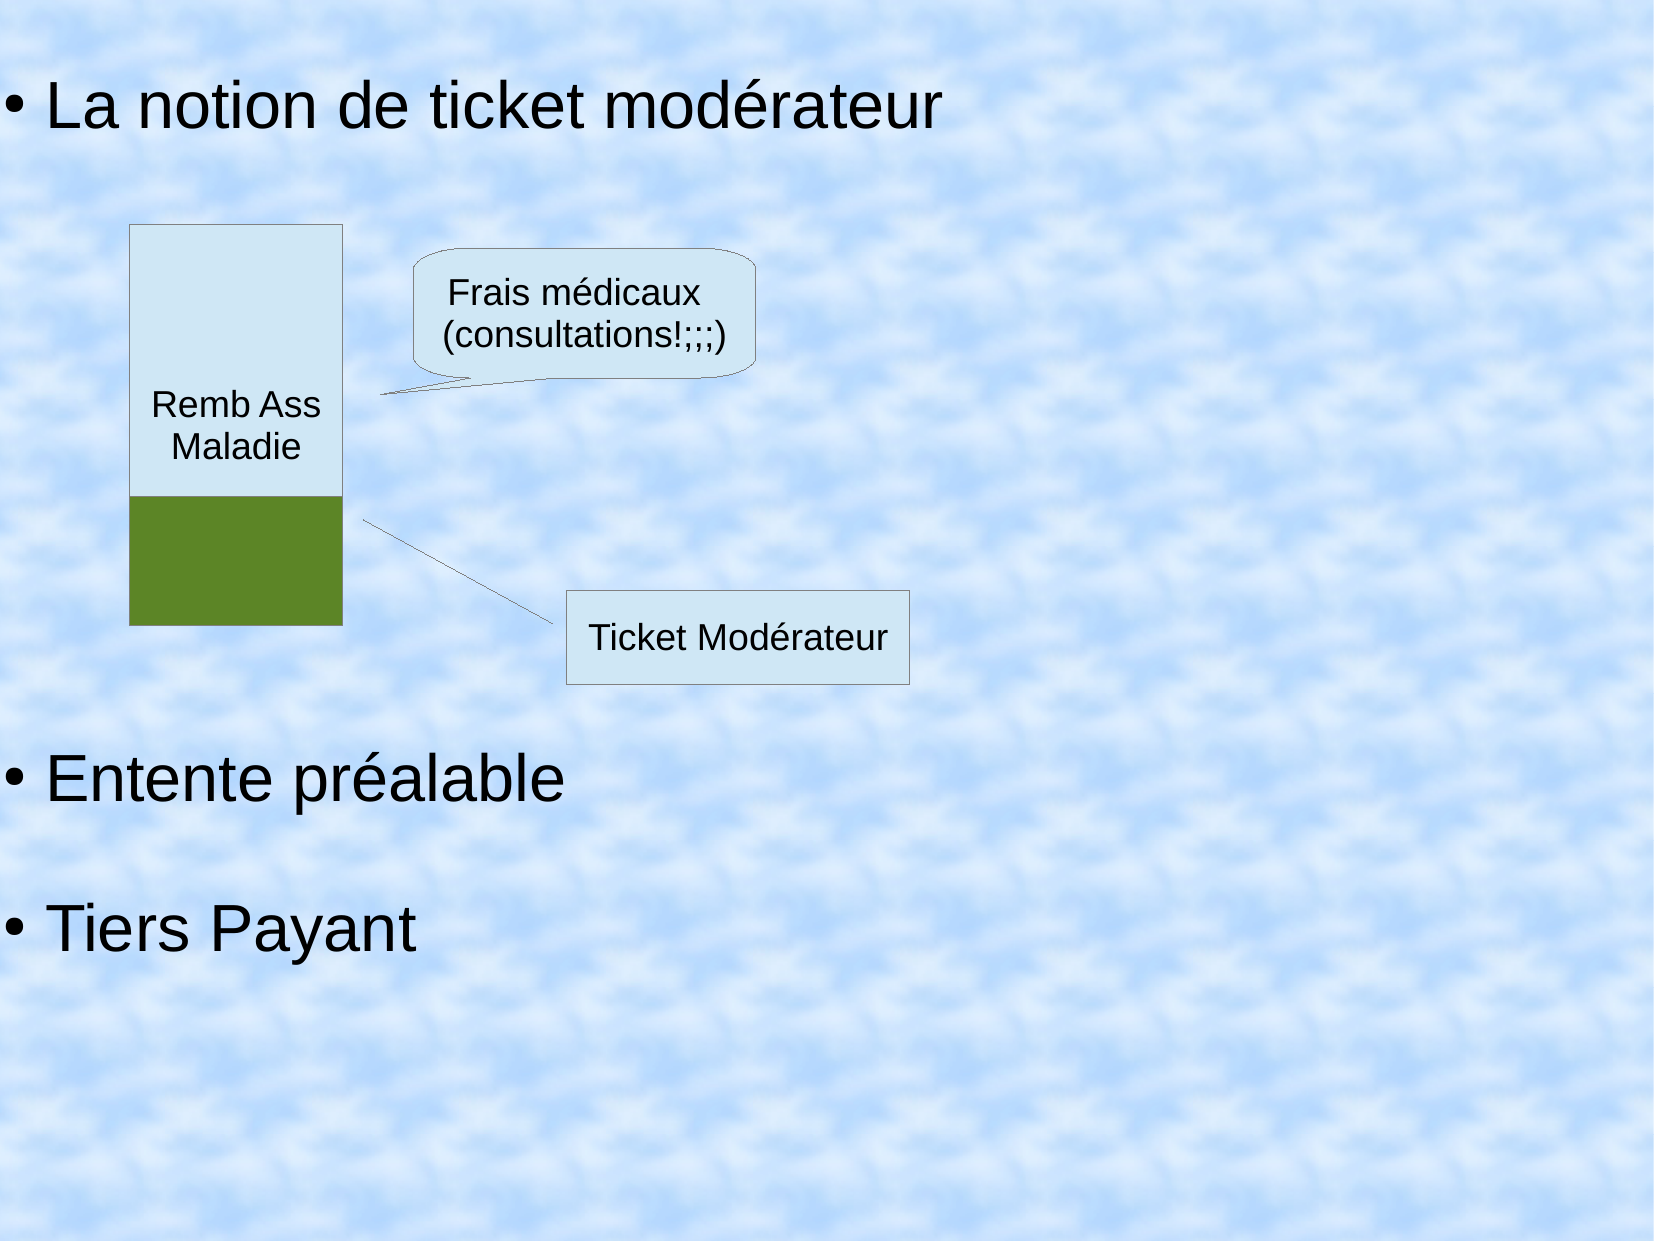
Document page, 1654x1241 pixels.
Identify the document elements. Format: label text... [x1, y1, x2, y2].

picture [0, 0, 1654, 1241]
subtitle La notion de ticket modérateur Entente préalable Tiers Payant [2, 68, 1574, 1241]
text_box [129, 496, 343, 626]
text_box Frais médicaux (consultations!;;;) [380, 248, 756, 395]
text_box Ticket Modérateur [567, 590, 910, 685]
text_box Remb Ass Maladie [129, 224, 343, 496]
